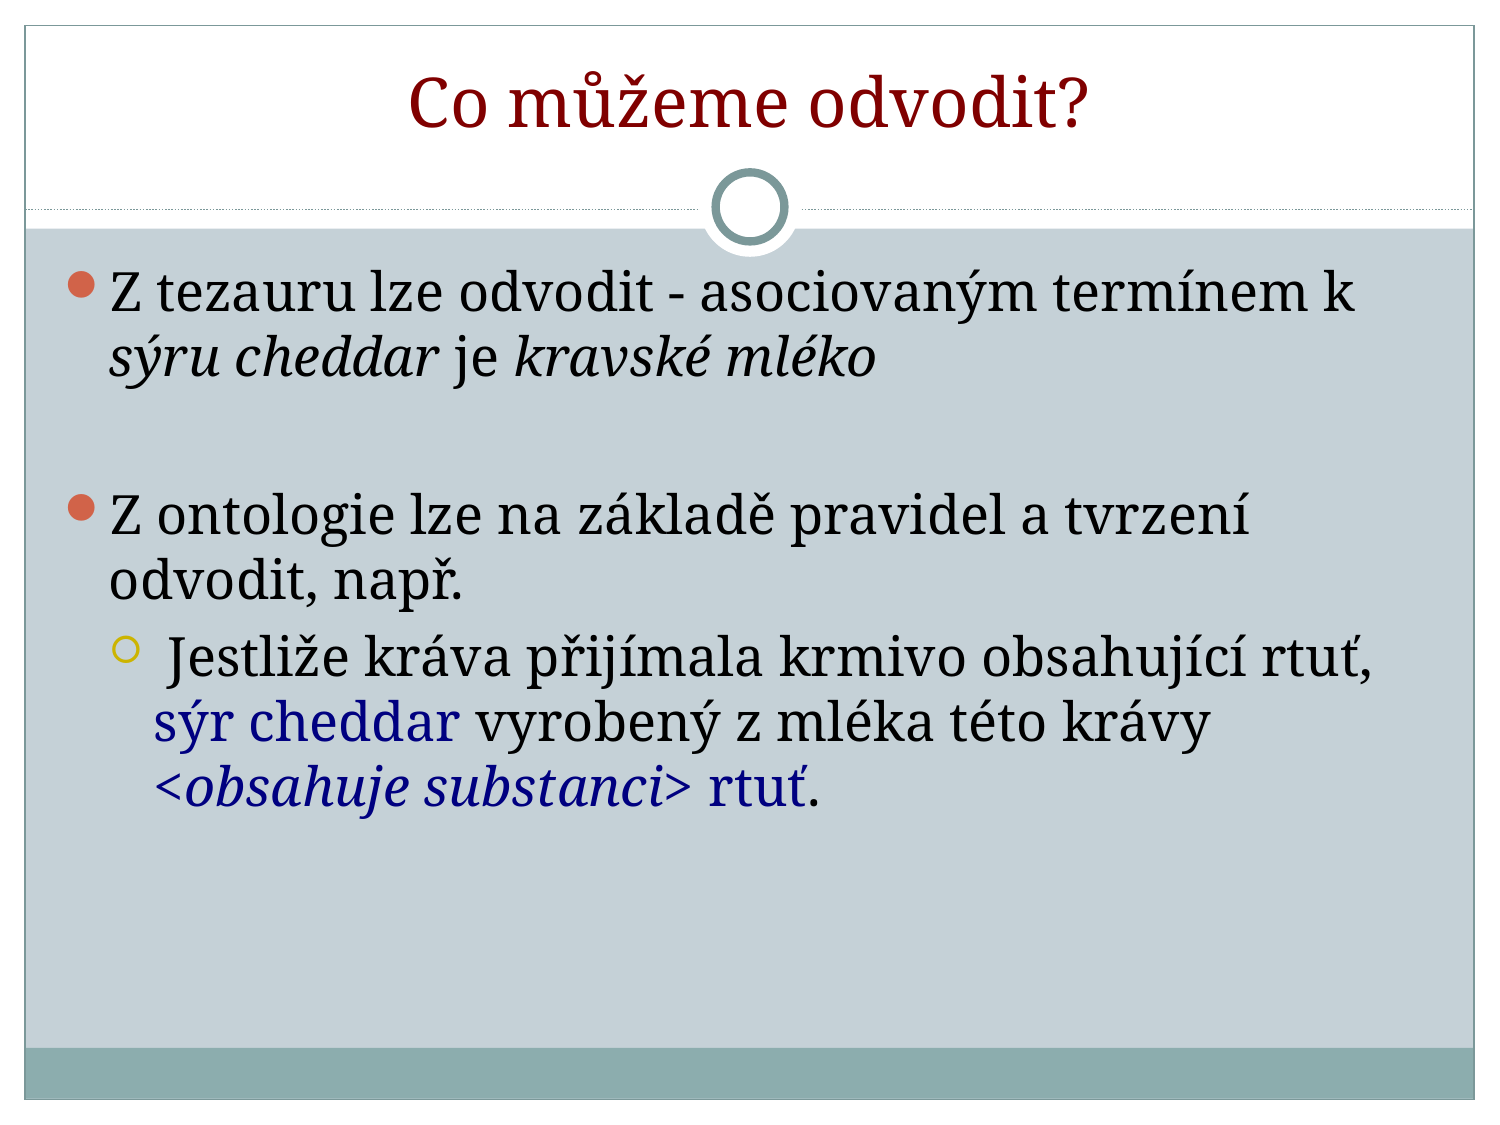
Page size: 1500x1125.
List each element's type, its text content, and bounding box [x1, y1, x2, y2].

list Z tezauru lze odvodit - asociovaným termínem k sýru cheddar je kravské mléko Z ontologie lze na základě pravidel a tvrzení odvodit, např. Jestliže kráva přijímala krmivo obsahující rtuť, sýr cheddar vyrobený z mléka této krávy <obsahuje substanci> rtuť. [49, 249, 1450, 1020]
title Co můžeme odvodit? [49, 29, 1450, 170]
